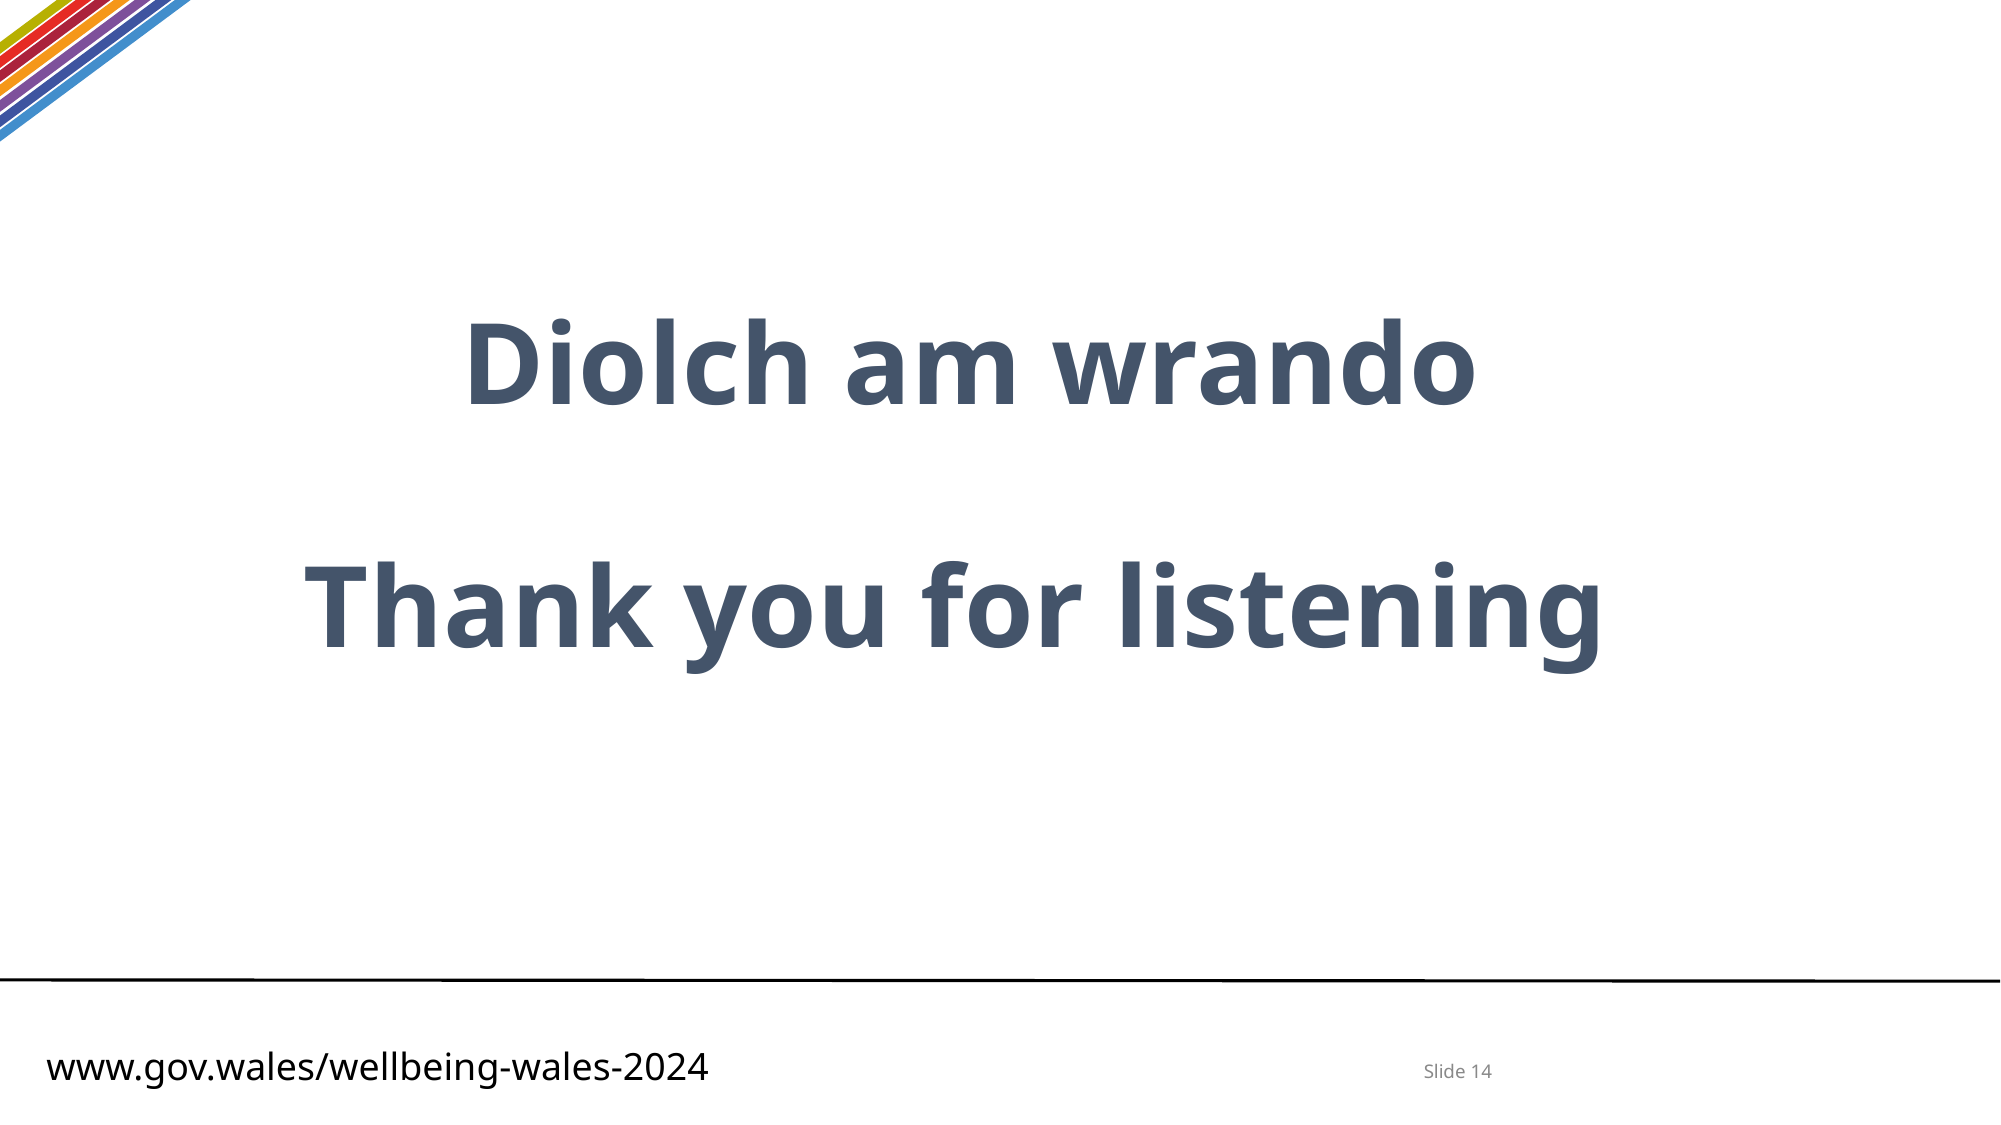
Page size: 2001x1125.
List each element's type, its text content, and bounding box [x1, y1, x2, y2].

text_box www.gov.wales/wellbeing-wales-2024 [31, 1035, 1076, 1125]
text_box Diolch am wrando Thank you for listening [122, 299, 1819, 792]
